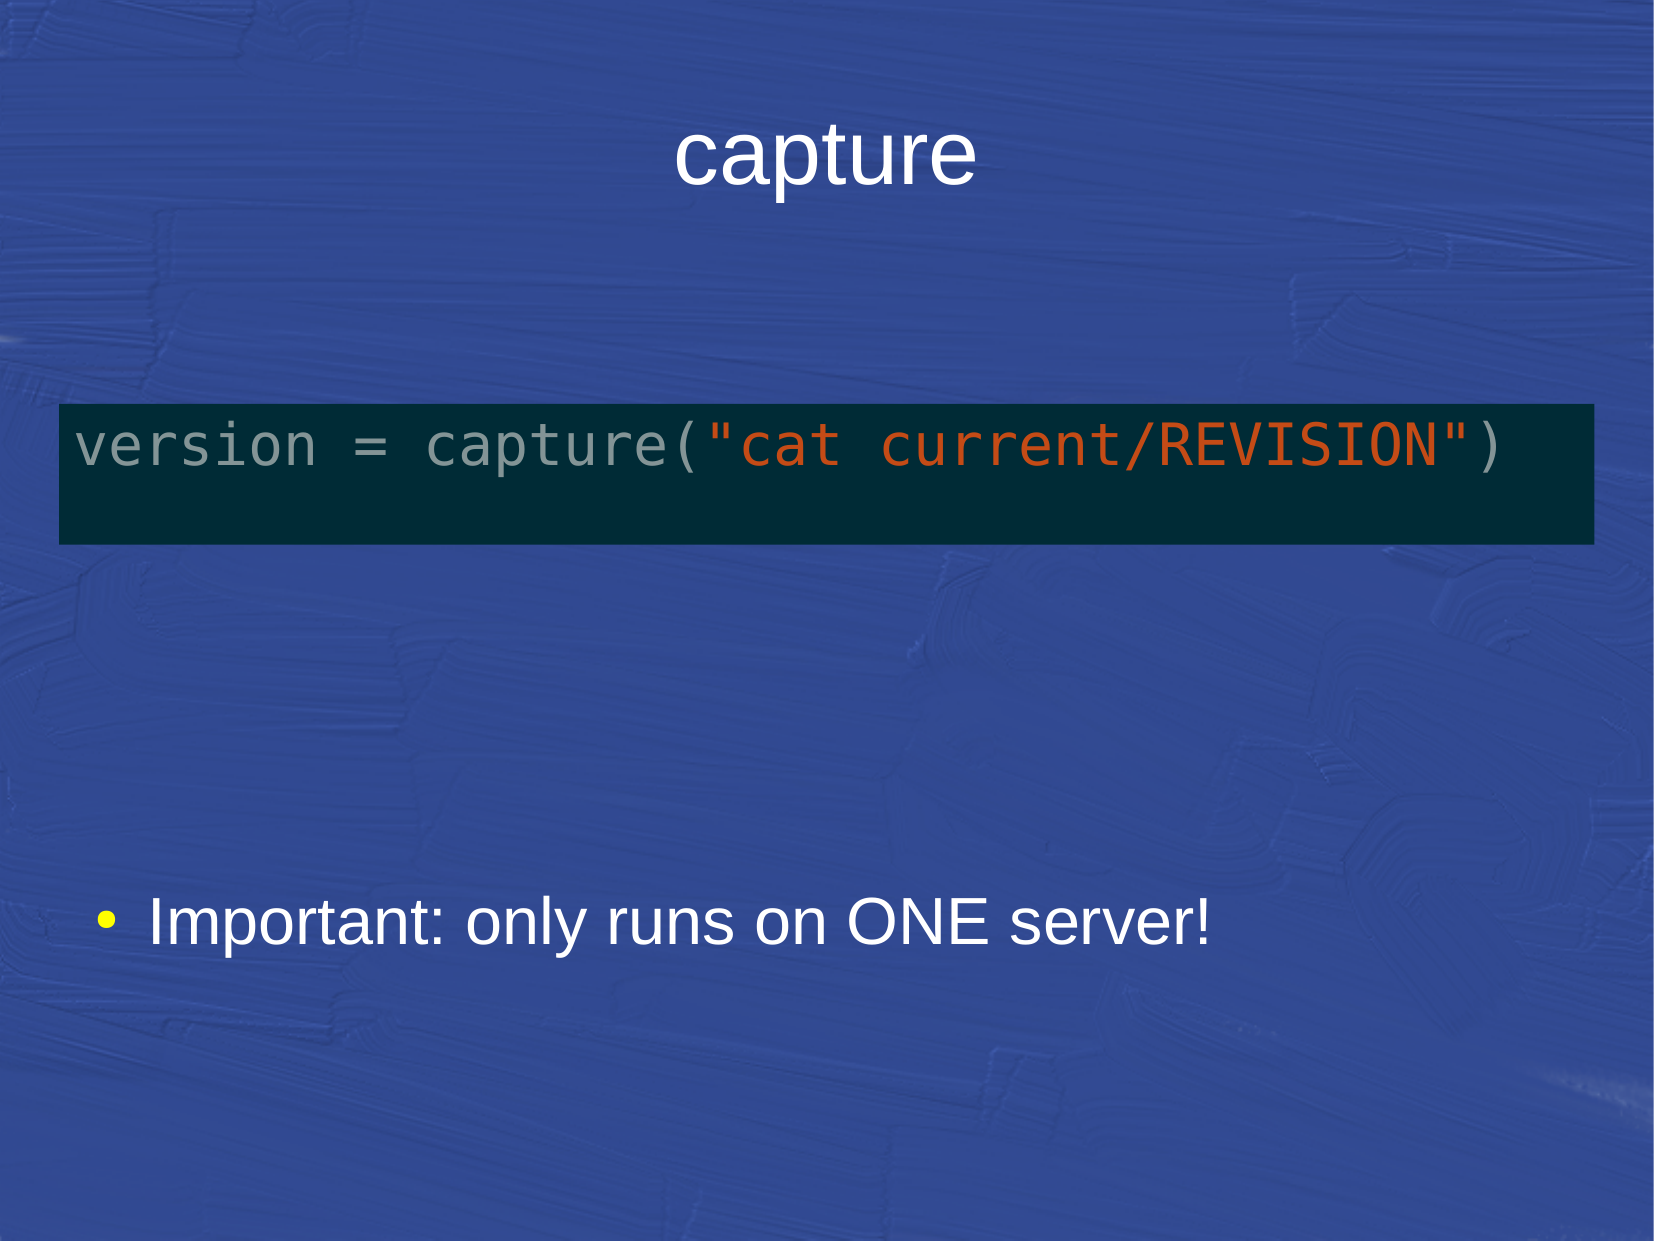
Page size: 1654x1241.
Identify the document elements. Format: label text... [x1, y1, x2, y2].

title capture [82, 56, 1571, 250]
picture [0, 0, 1654, 1241]
text_box version = capture("cat current/REVISION") [59, 403, 1595, 545]
list Important: only runs on ONE server! [76, 884, 1565, 1063]
